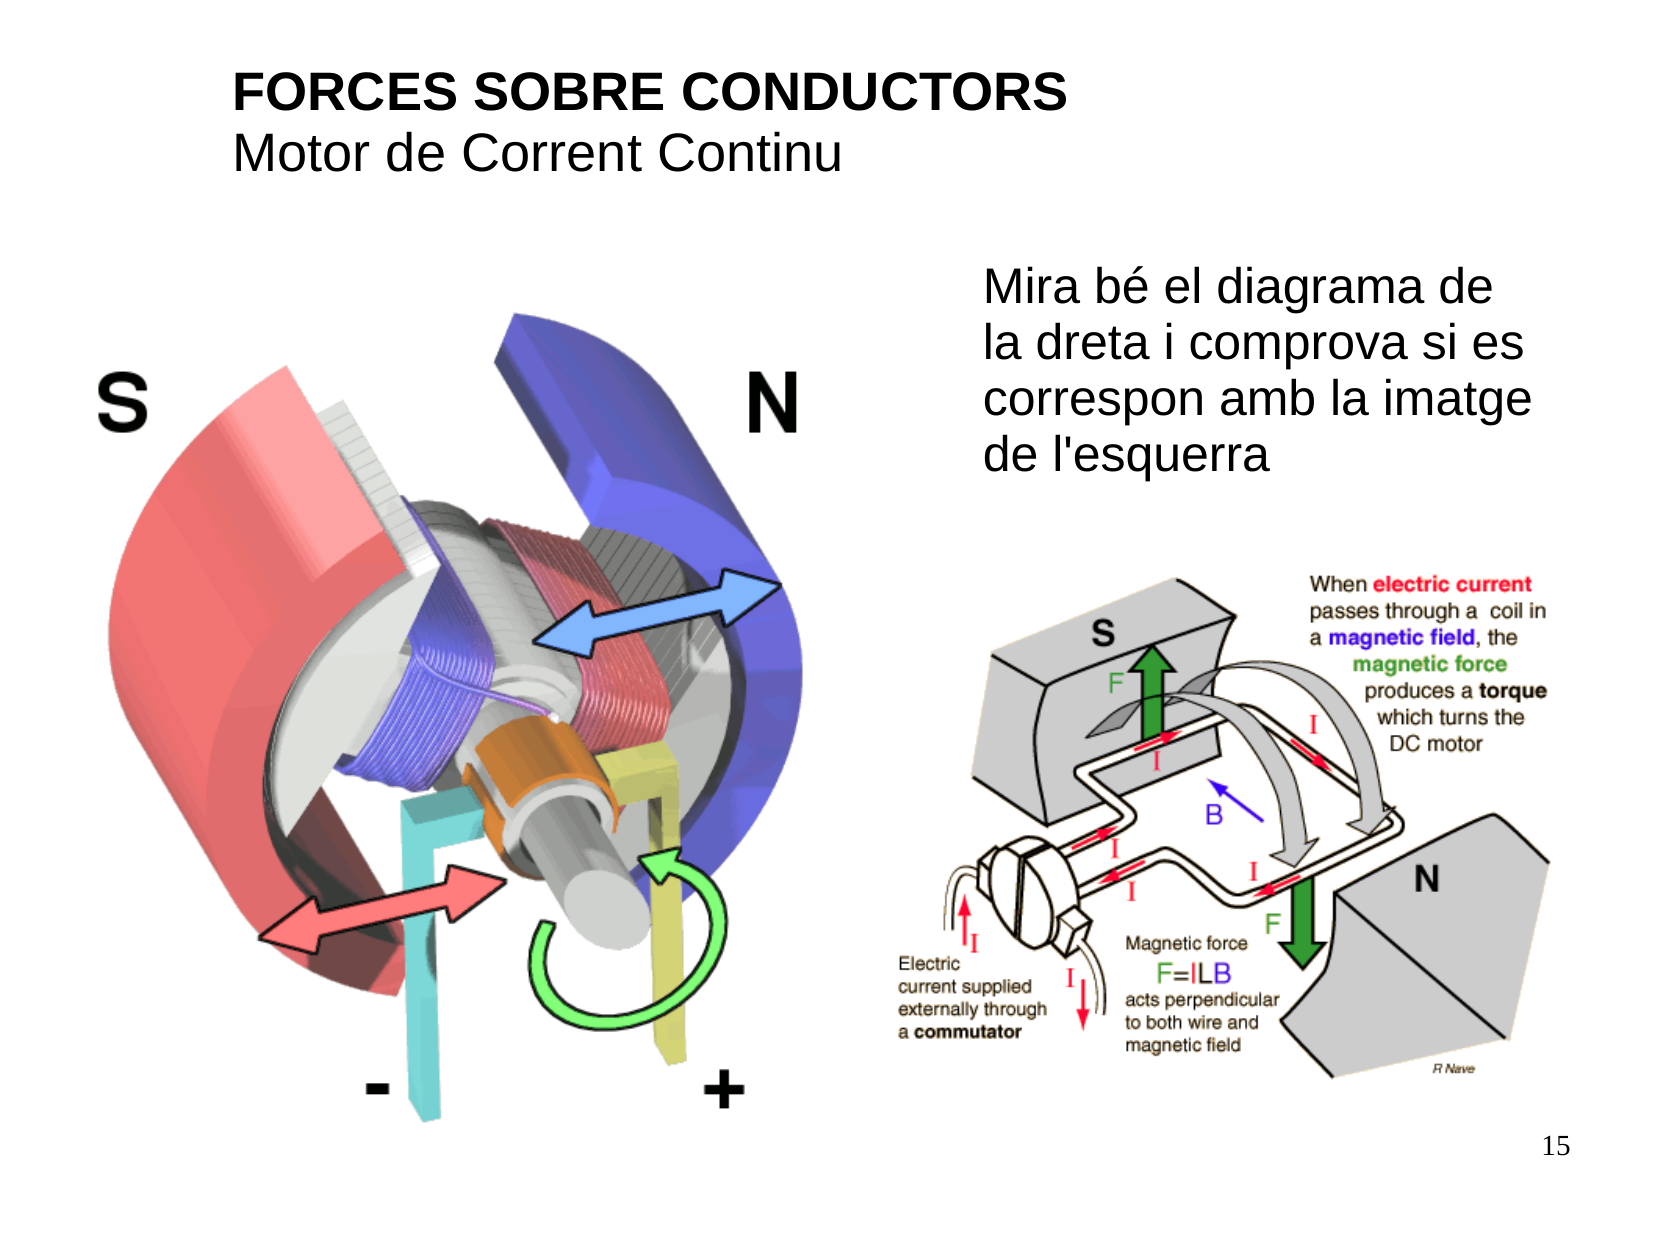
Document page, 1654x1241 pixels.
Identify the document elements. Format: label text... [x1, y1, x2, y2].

picture [69, 289, 845, 1154]
text_box FORCES SOBRE CONDUCTORS Motor de Corrent Continu [217, 54, 1123, 191]
picture [886, 562, 1563, 1089]
text_box Mira bé el diagrama de la dreta i comprova si es correspon amb la imatge de l'esquerra [968, 251, 1551, 490]
